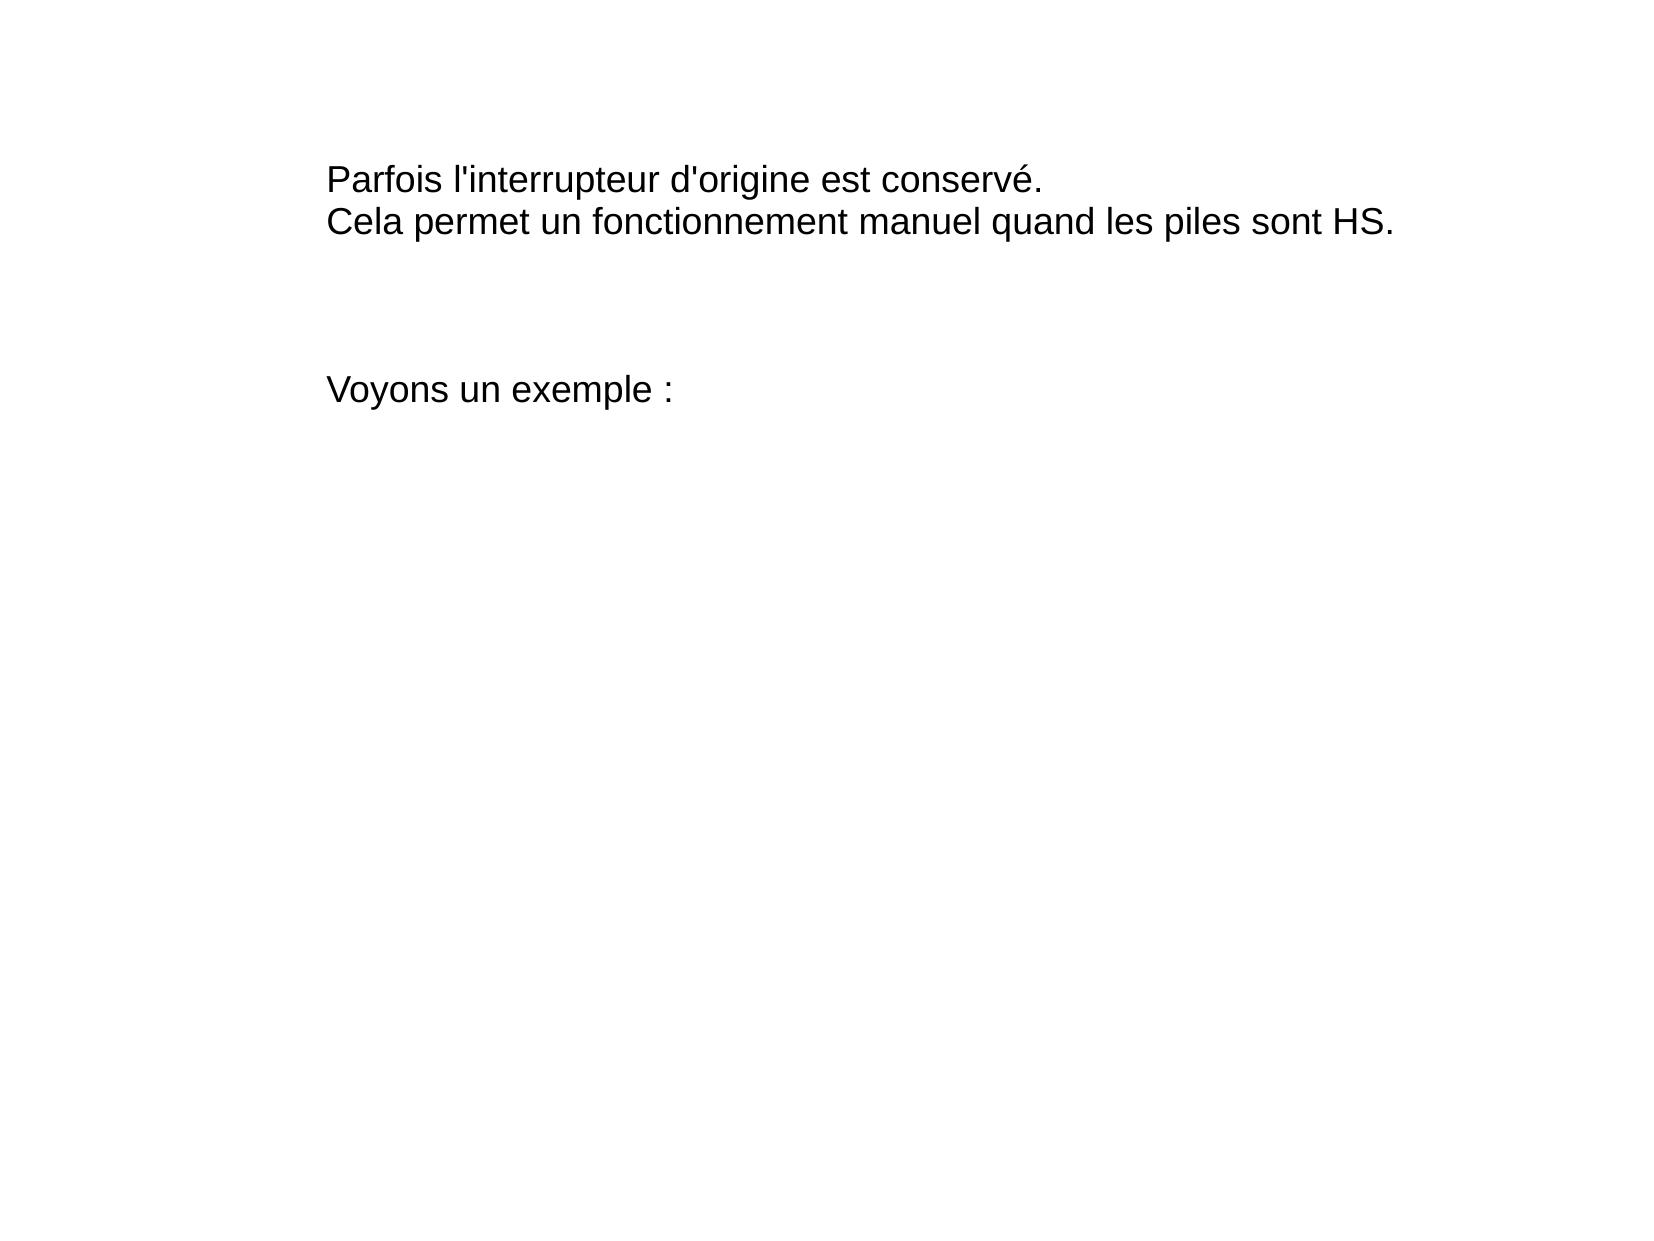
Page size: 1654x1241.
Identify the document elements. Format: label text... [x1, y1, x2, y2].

text_box Parfois l'interrupteur d'origine est conservé. Cela permet un fonctionnement manuel quand les piles sont HS. Voyons un exemple : [311, 150, 1413, 415]
